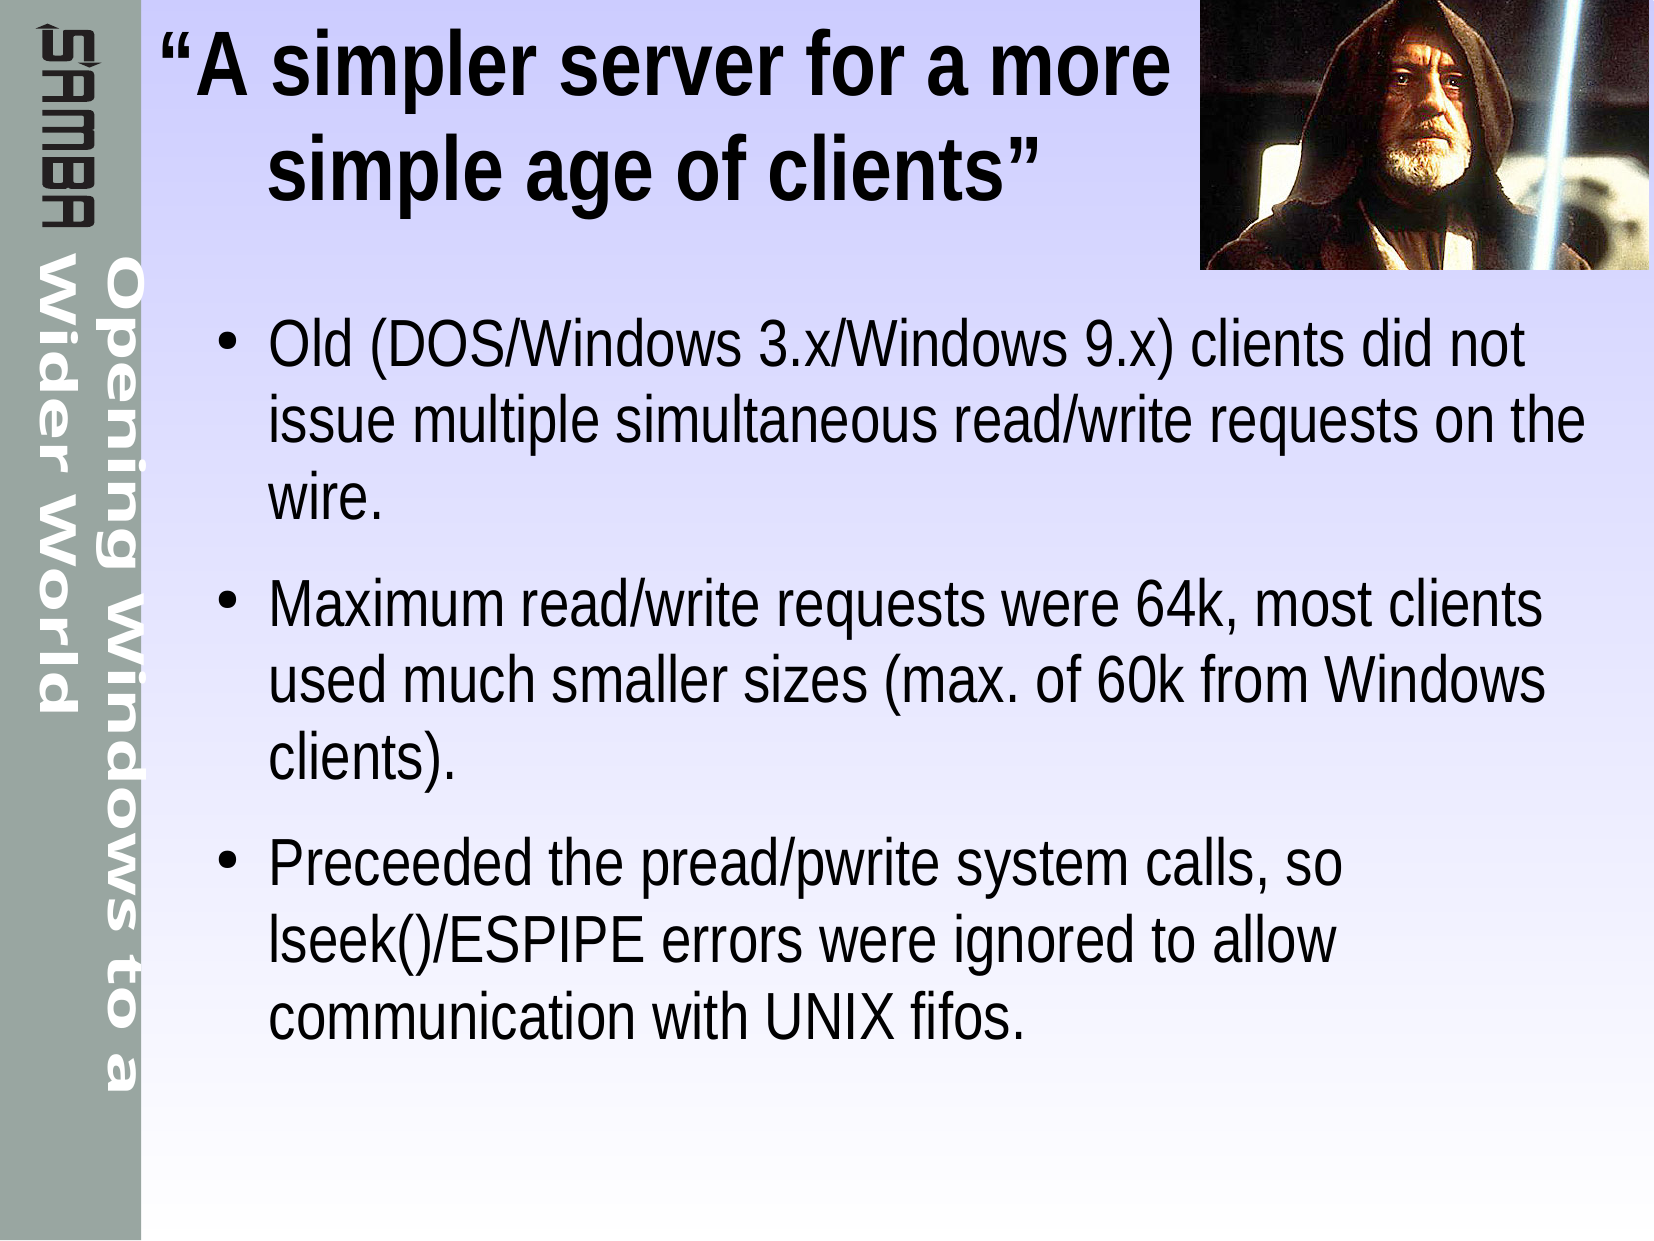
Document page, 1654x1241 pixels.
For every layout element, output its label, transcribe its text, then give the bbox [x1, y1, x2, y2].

picture [1200, 0, 1649, 271]
title “A simpler server for a more simple age of clients” [131, 10, 1200, 219]
list Old (DOS/Windows 3.x/Windows 9.x) clients did not issue multiple simultaneous read/write requests on the wire. Maximum read/write requests were 64k, most clients used much smaller sizes (max. of 60k from Windows clients). Preceeded the pread/pwrite system calls, so lseek()/ESPIPE errors were ignored to allow communication with UNIX fifos. [197, 303, 1610, 1143]
